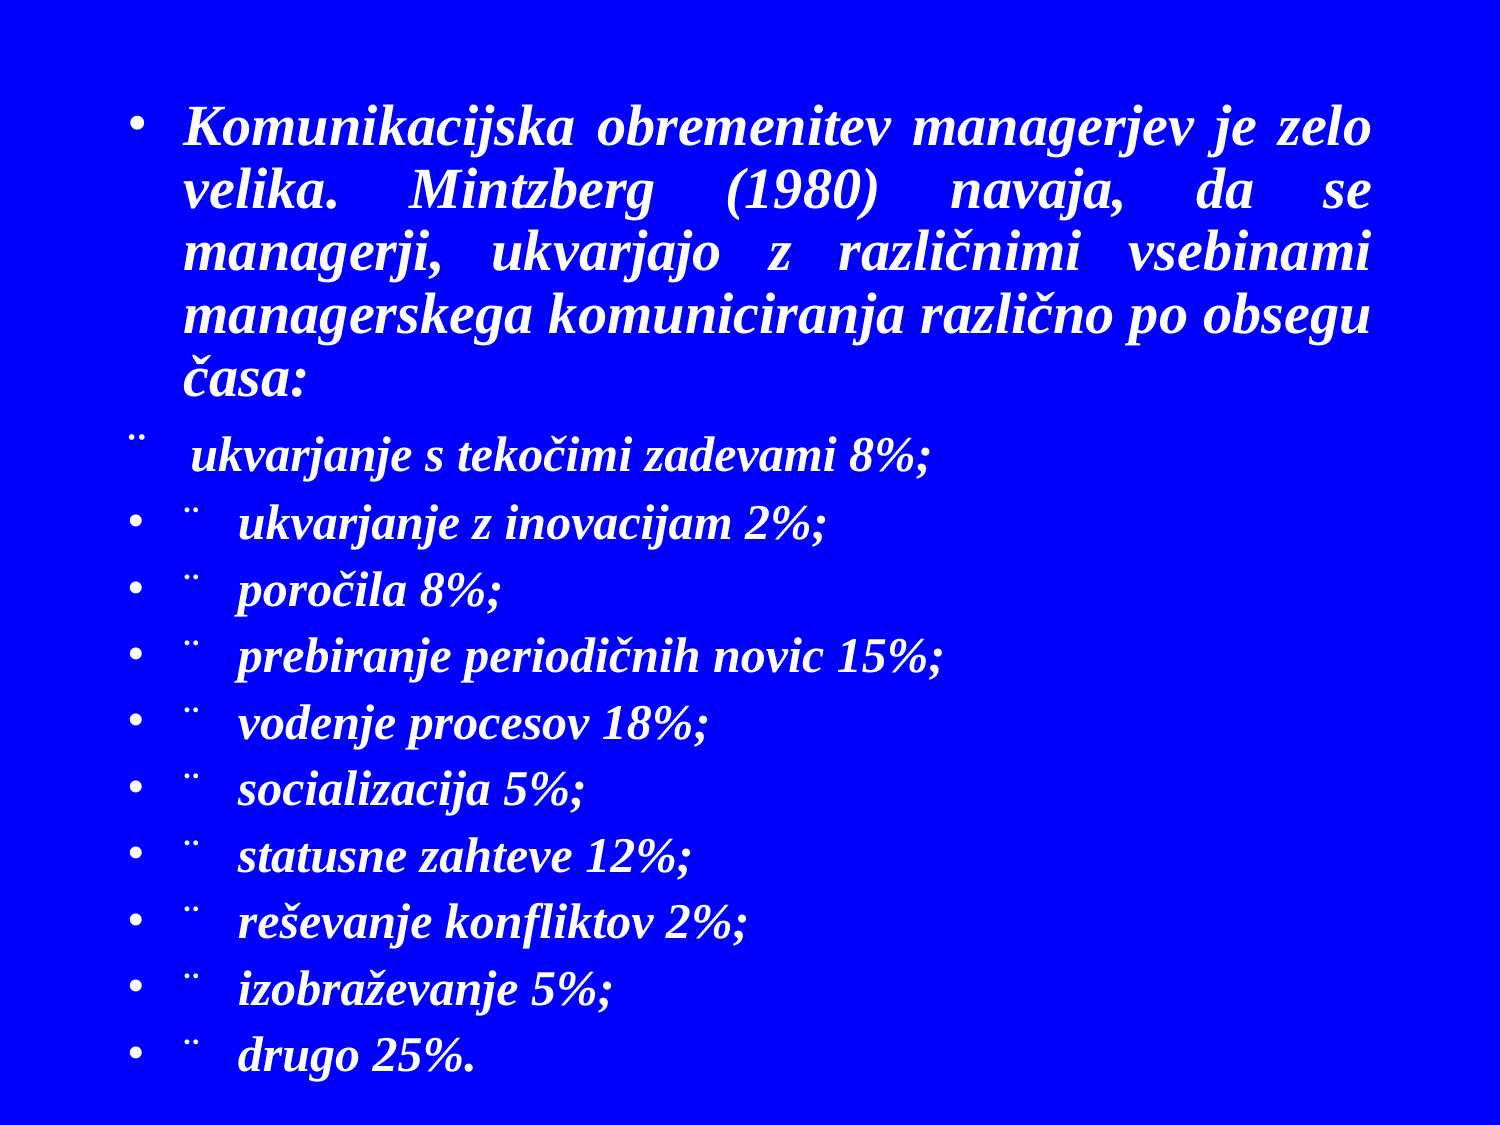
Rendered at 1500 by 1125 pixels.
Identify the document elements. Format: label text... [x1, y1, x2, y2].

list Komunikacijska obremenitev managerjev je zelo velika. Mintzberg (1980) navaja, da se managerji, ukvarjajo z različnimi vsebinami managerskega komuniciranja različno po obsegu časa: ¨ ukvarjanje s tekočimi zadevami 8%; ¨ ukvarjanje z inovacijam 2%; ¨ poročila 8%; ¨ prebiranje periodičnih novic 15%; ¨ vodenje procesov 18%; ¨ socializacija 5%; ¨ statusne zahteve 12%; ¨ reševanje konfliktov 2%; ¨ izobraževanje 5%; ¨ drugo 25%. [112, 87, 1388, 1091]
